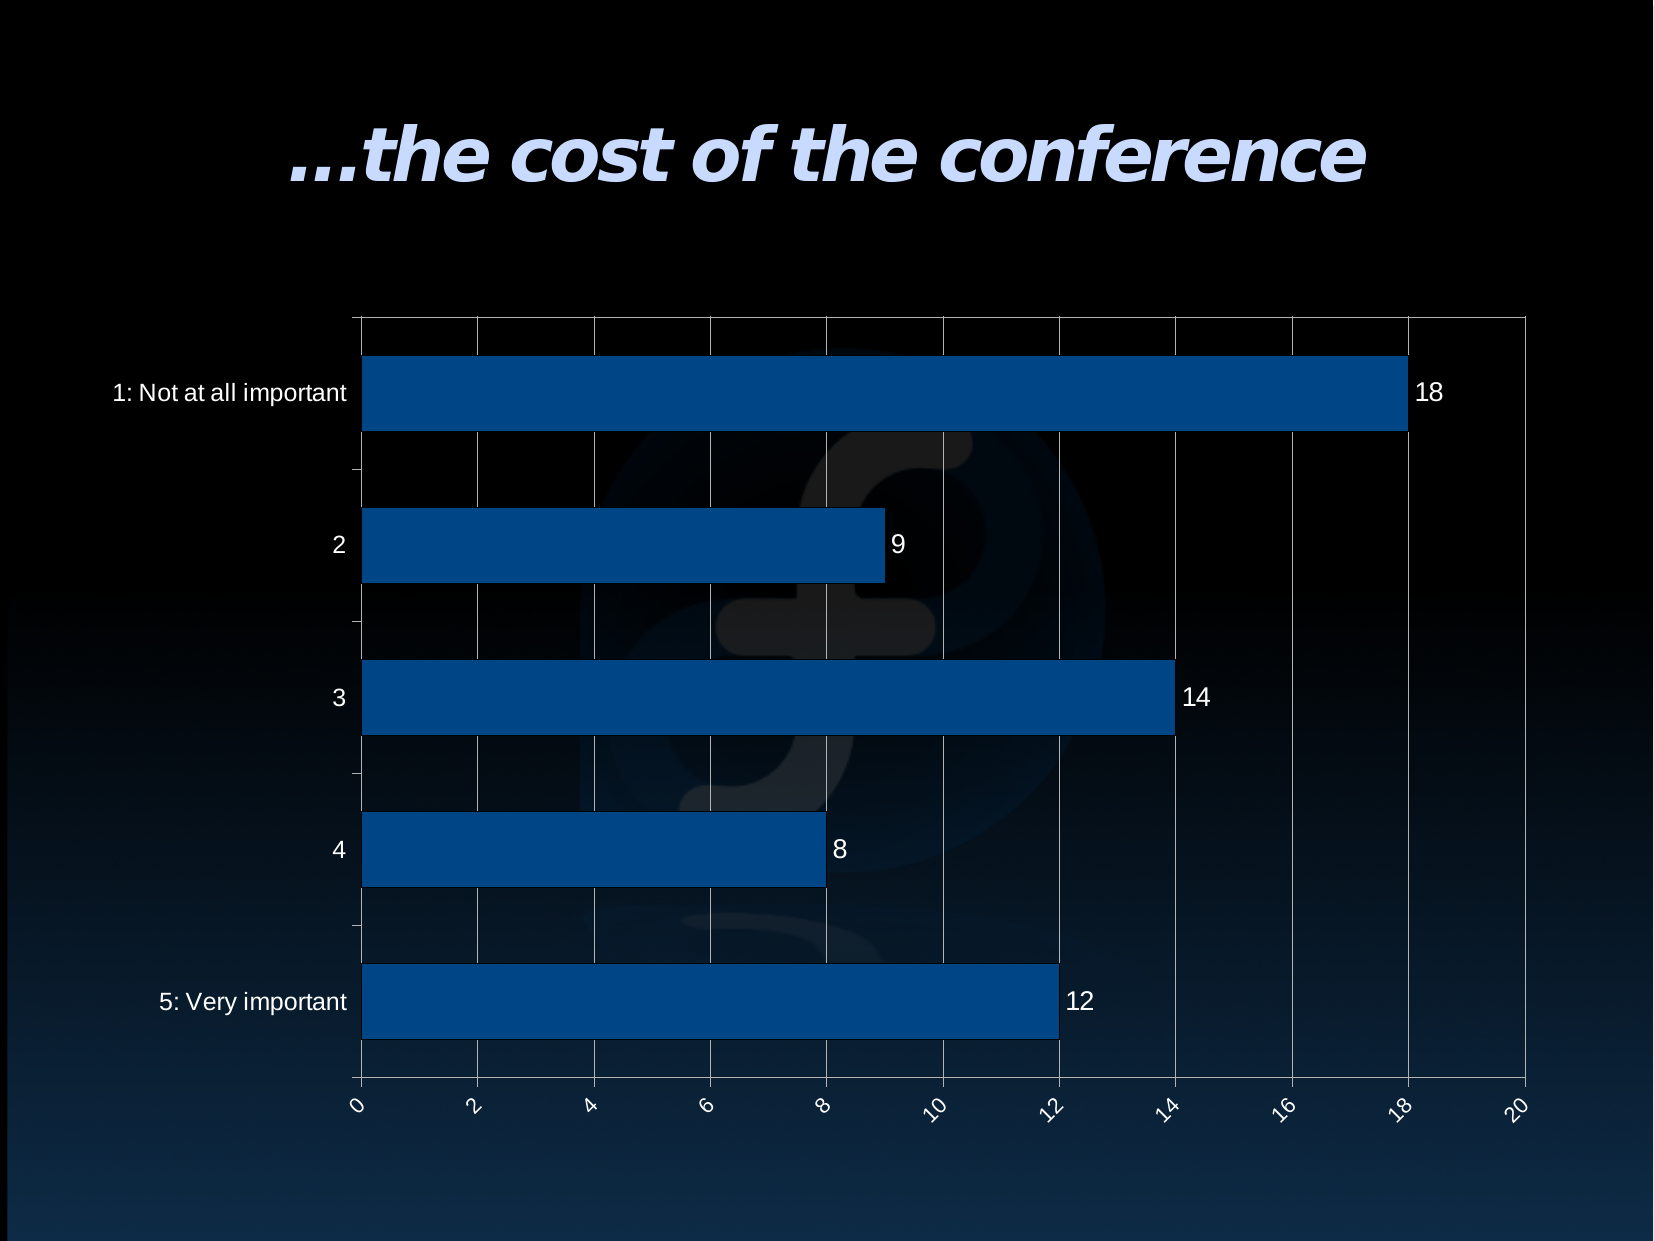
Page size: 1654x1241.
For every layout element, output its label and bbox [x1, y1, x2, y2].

picture [7, 6, 1654, 1241]
chart [361, 355, 1409, 432]
